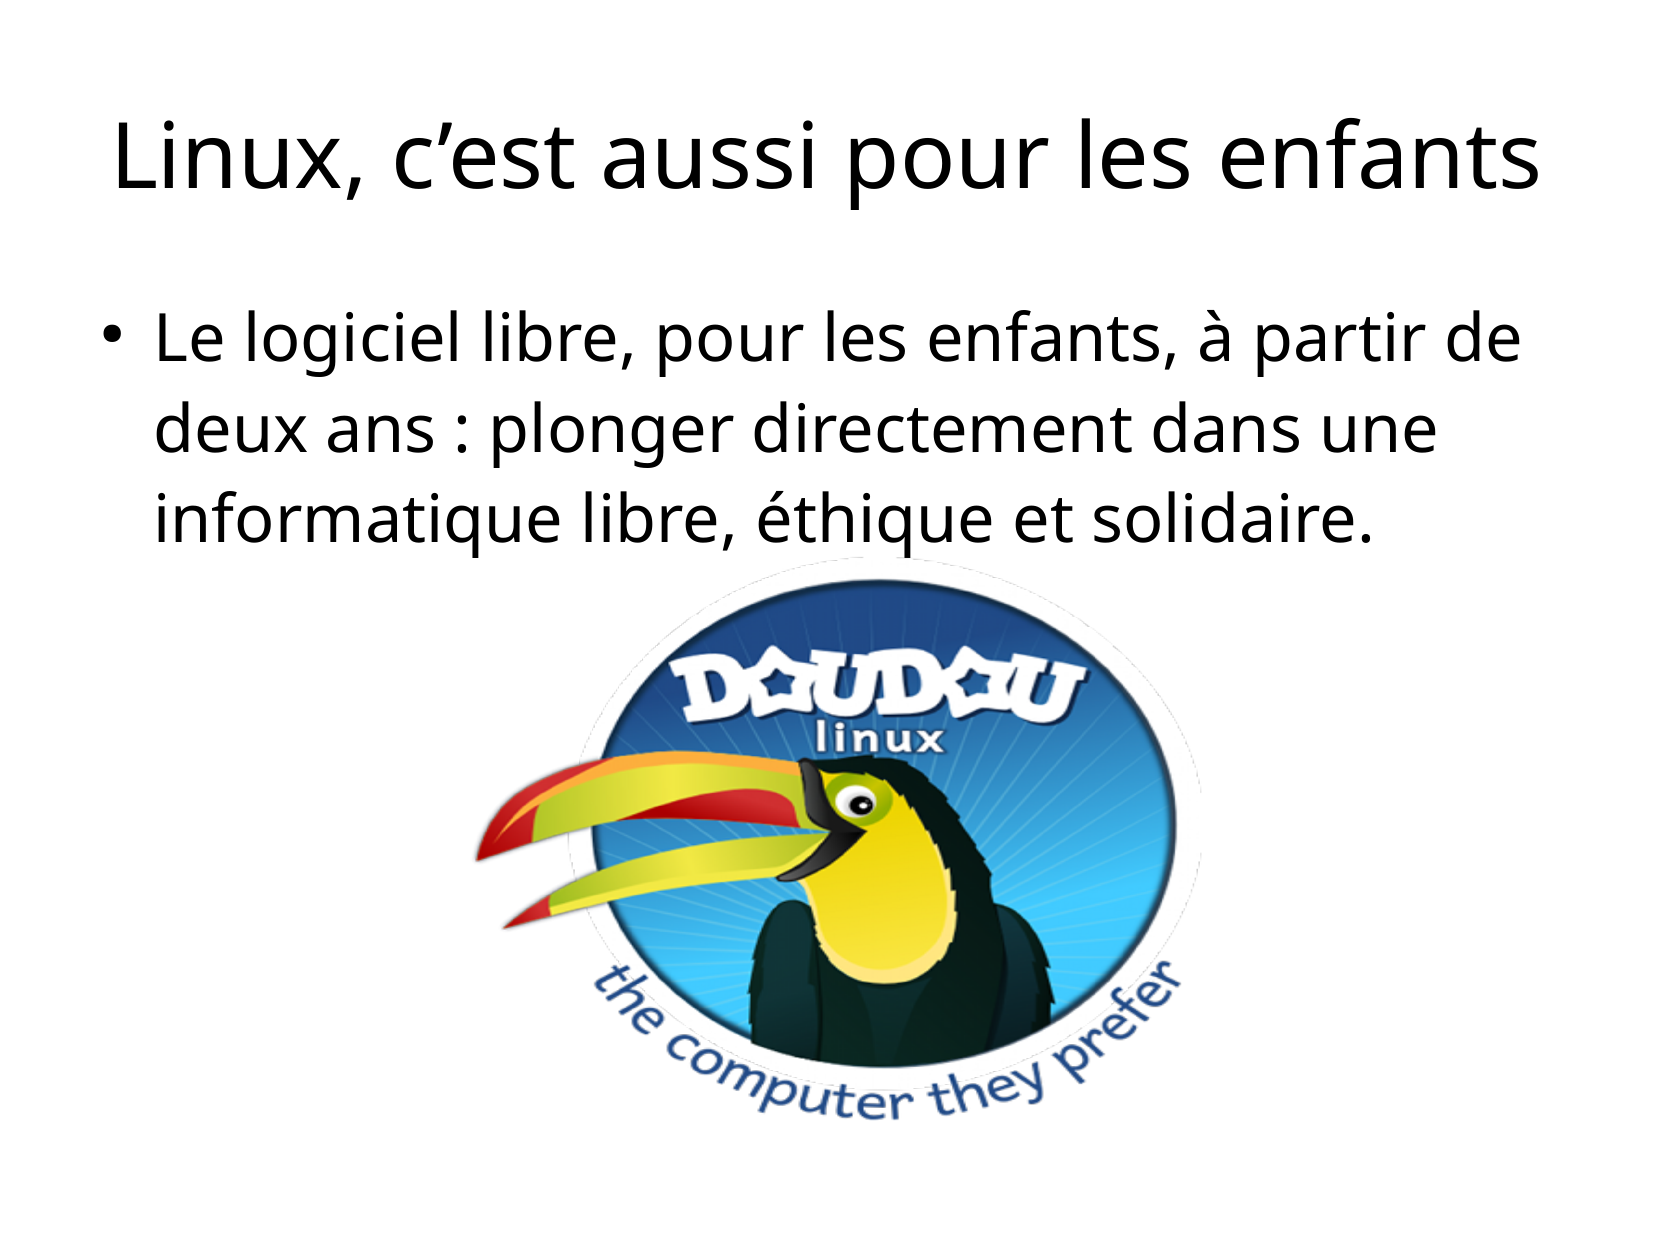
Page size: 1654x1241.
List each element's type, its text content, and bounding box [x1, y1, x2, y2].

picture [460, 553, 1202, 1123]
list Le logiciel libre, pour les enfants, à partir de deux ans : plonger directement dans une informatique libre, éthique et solidaire. [82, 290, 1571, 1010]
title Linux, c’est aussi pour les enfants [82, 49, 1571, 257]
